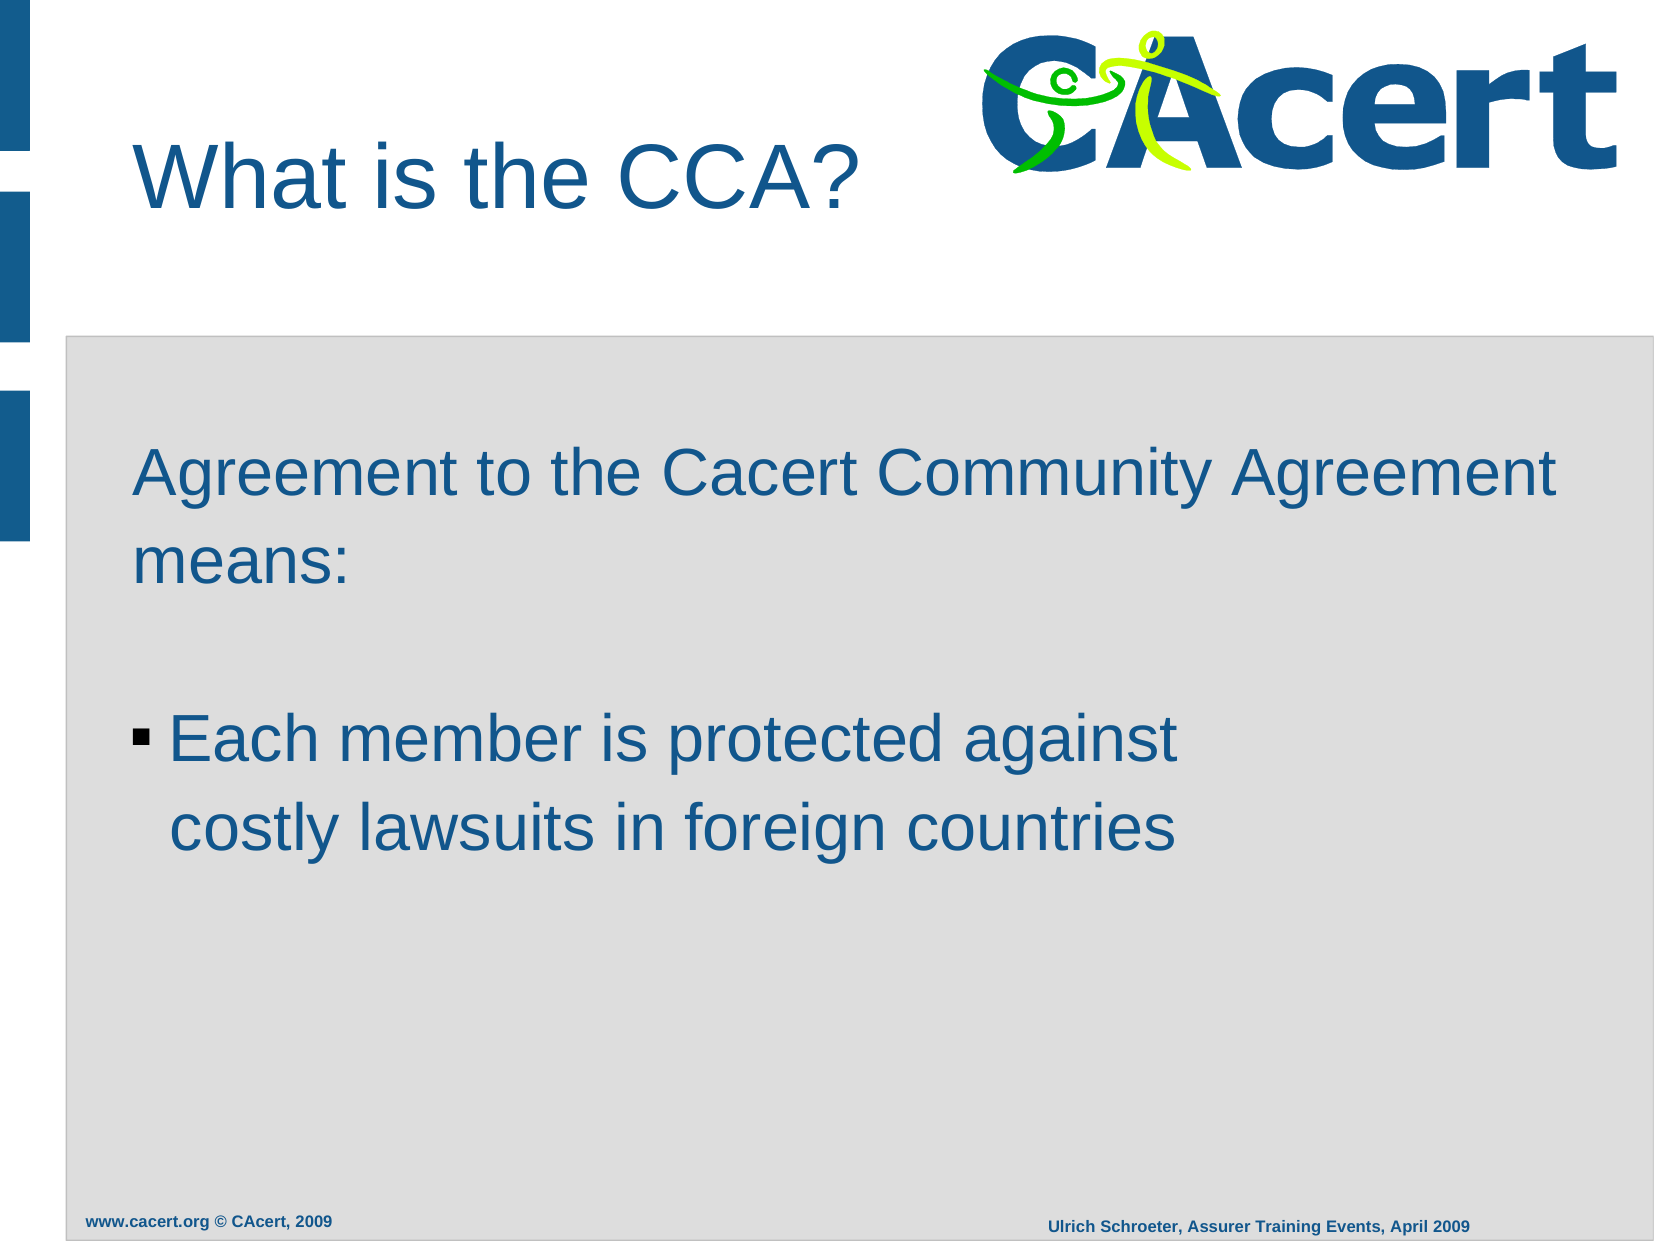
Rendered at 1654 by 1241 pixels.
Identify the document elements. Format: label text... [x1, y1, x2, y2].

text_box What is the CCA? [118, 118, 878, 236]
text_box Agreement to the Cacert Community Agreement means: Each member is protected against costly lawsuits in foreign countries [118, 413, 1597, 873]
